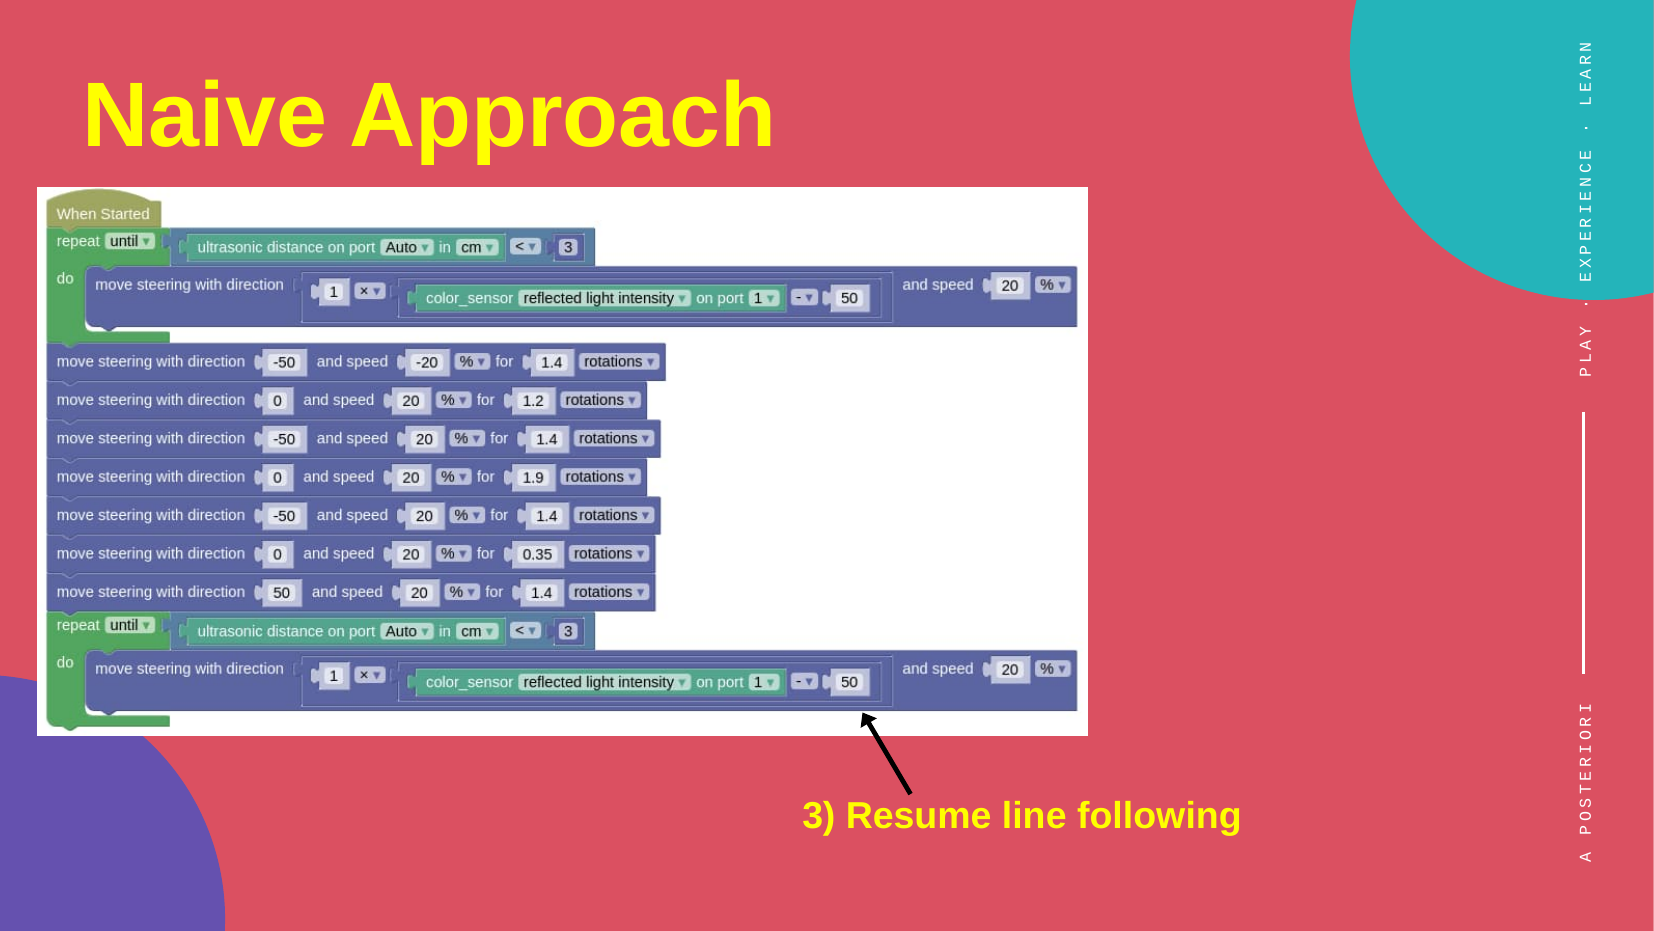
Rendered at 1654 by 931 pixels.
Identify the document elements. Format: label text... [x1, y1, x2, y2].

title Naive Approach [82, 37, 1351, 193]
picture [37, 187, 1088, 736]
text_box 3) Resume line following [787, 787, 1501, 887]
